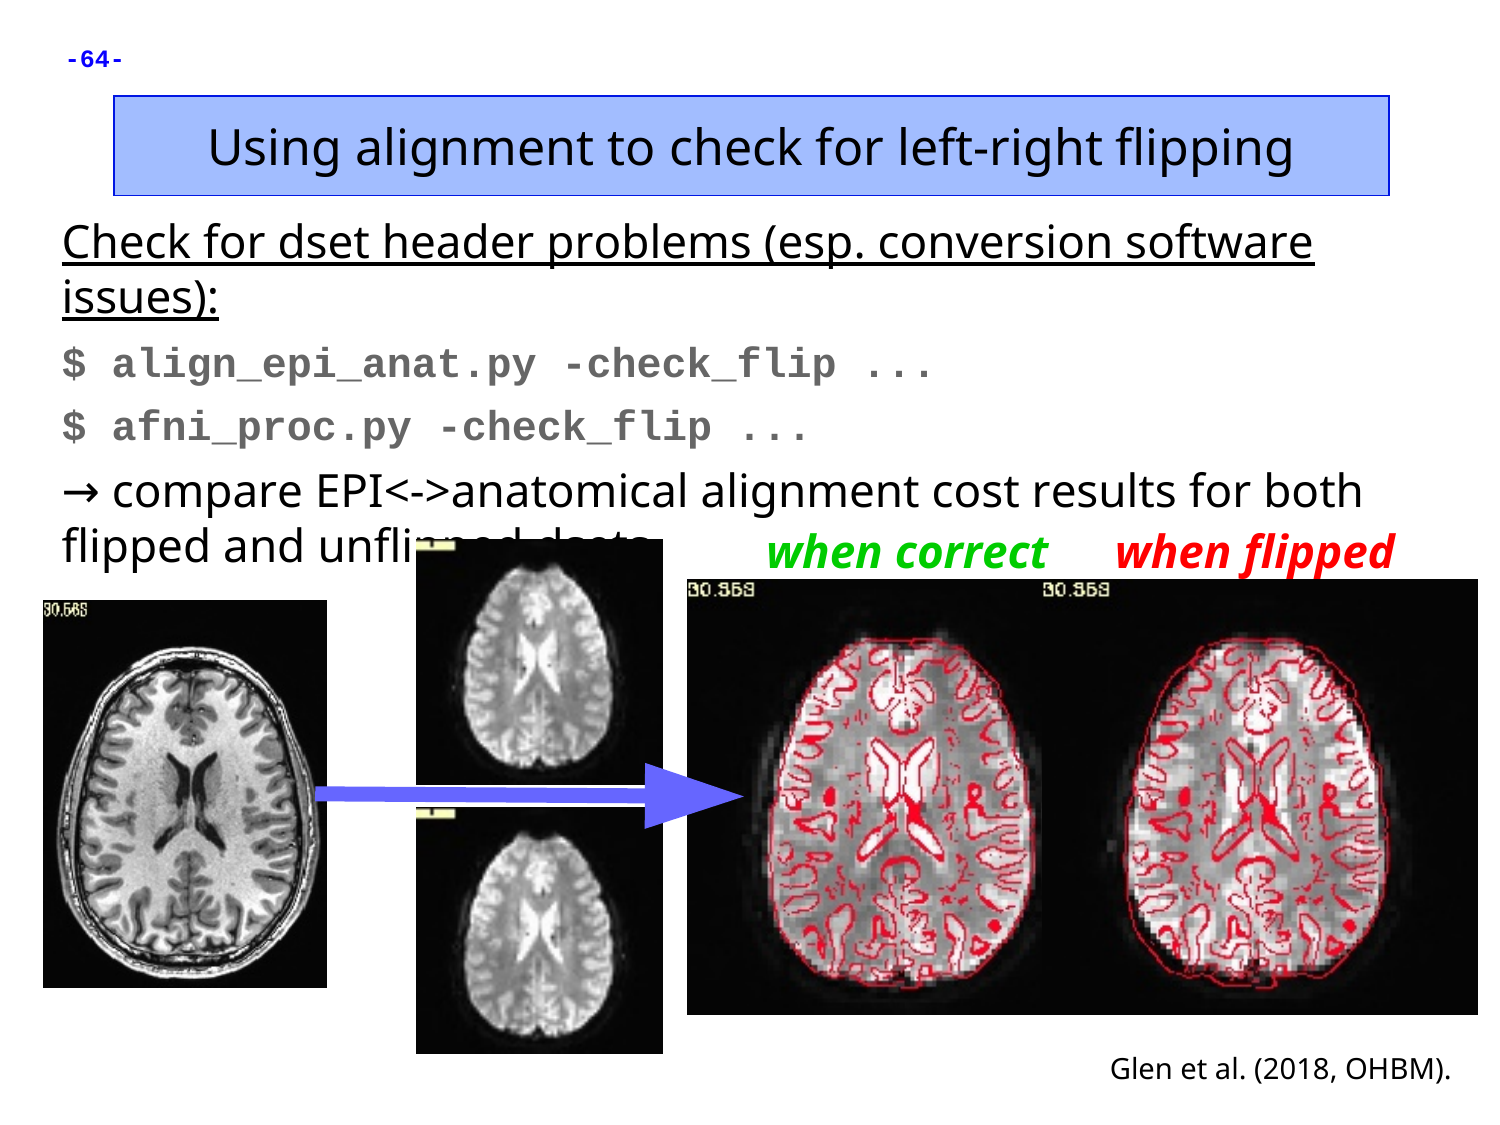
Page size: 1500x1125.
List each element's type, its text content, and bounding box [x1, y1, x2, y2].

text_box Glen et al. (2018, OHBM). [1095, 1043, 1470, 1094]
text_box when flipped [1099, 515, 1412, 579]
text_box Check for dset header problems (esp. conversion software issues): $ align_epi_anat.py -check_flip ... $ afni_proc.py -check_flip ... → compare EPI<->anatomical alignment cost results for both flipped and unflipped dsets. [45, 204, 1488, 1113]
picture [687, 579, 1478, 1015]
text_box Using alignment to check for left-right flipping [114, 95, 1389, 196]
picture [416, 807, 663, 1054]
text_box when correct [751, 515, 1065, 579]
picture [43, 600, 327, 988]
picture [416, 539, 663, 786]
